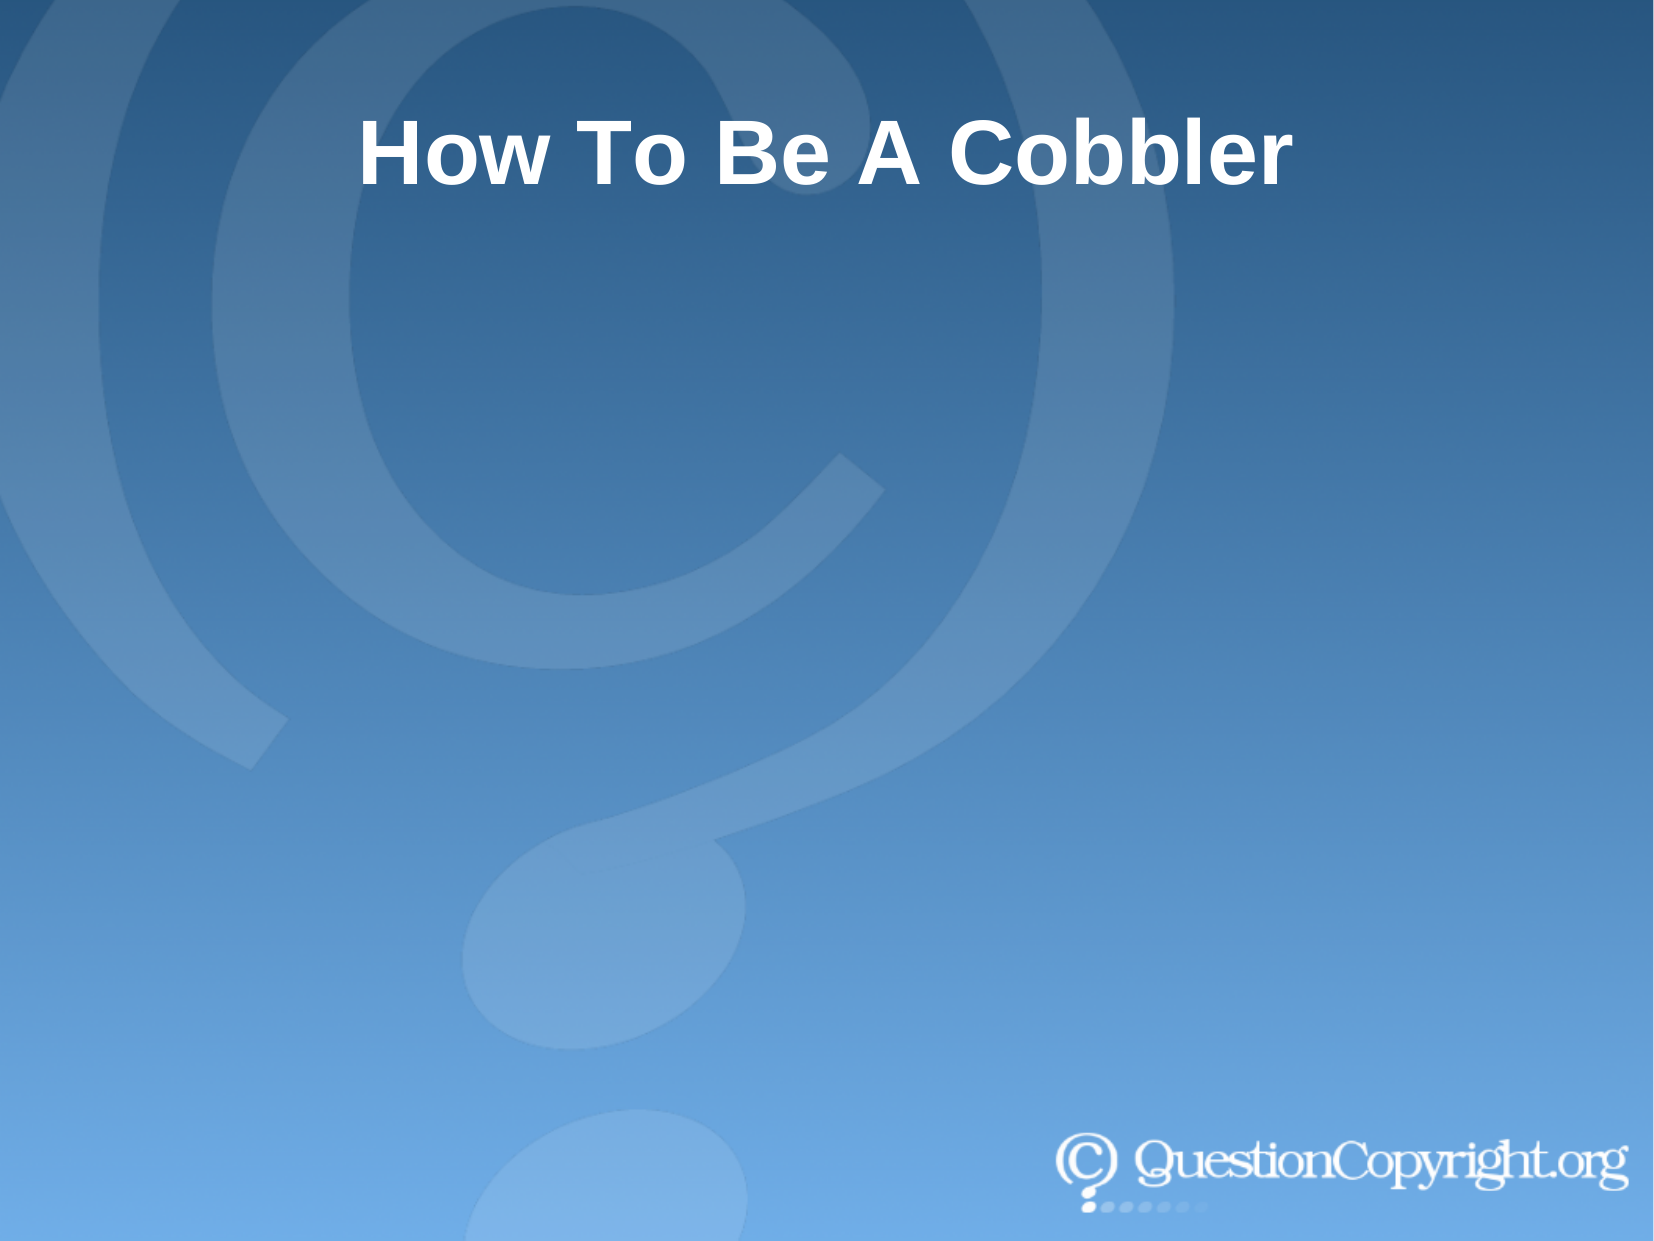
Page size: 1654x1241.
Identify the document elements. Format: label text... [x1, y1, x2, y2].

picture [0, 0, 1654, 1241]
title How To Be A Cobbler [82, 49, 1571, 257]
